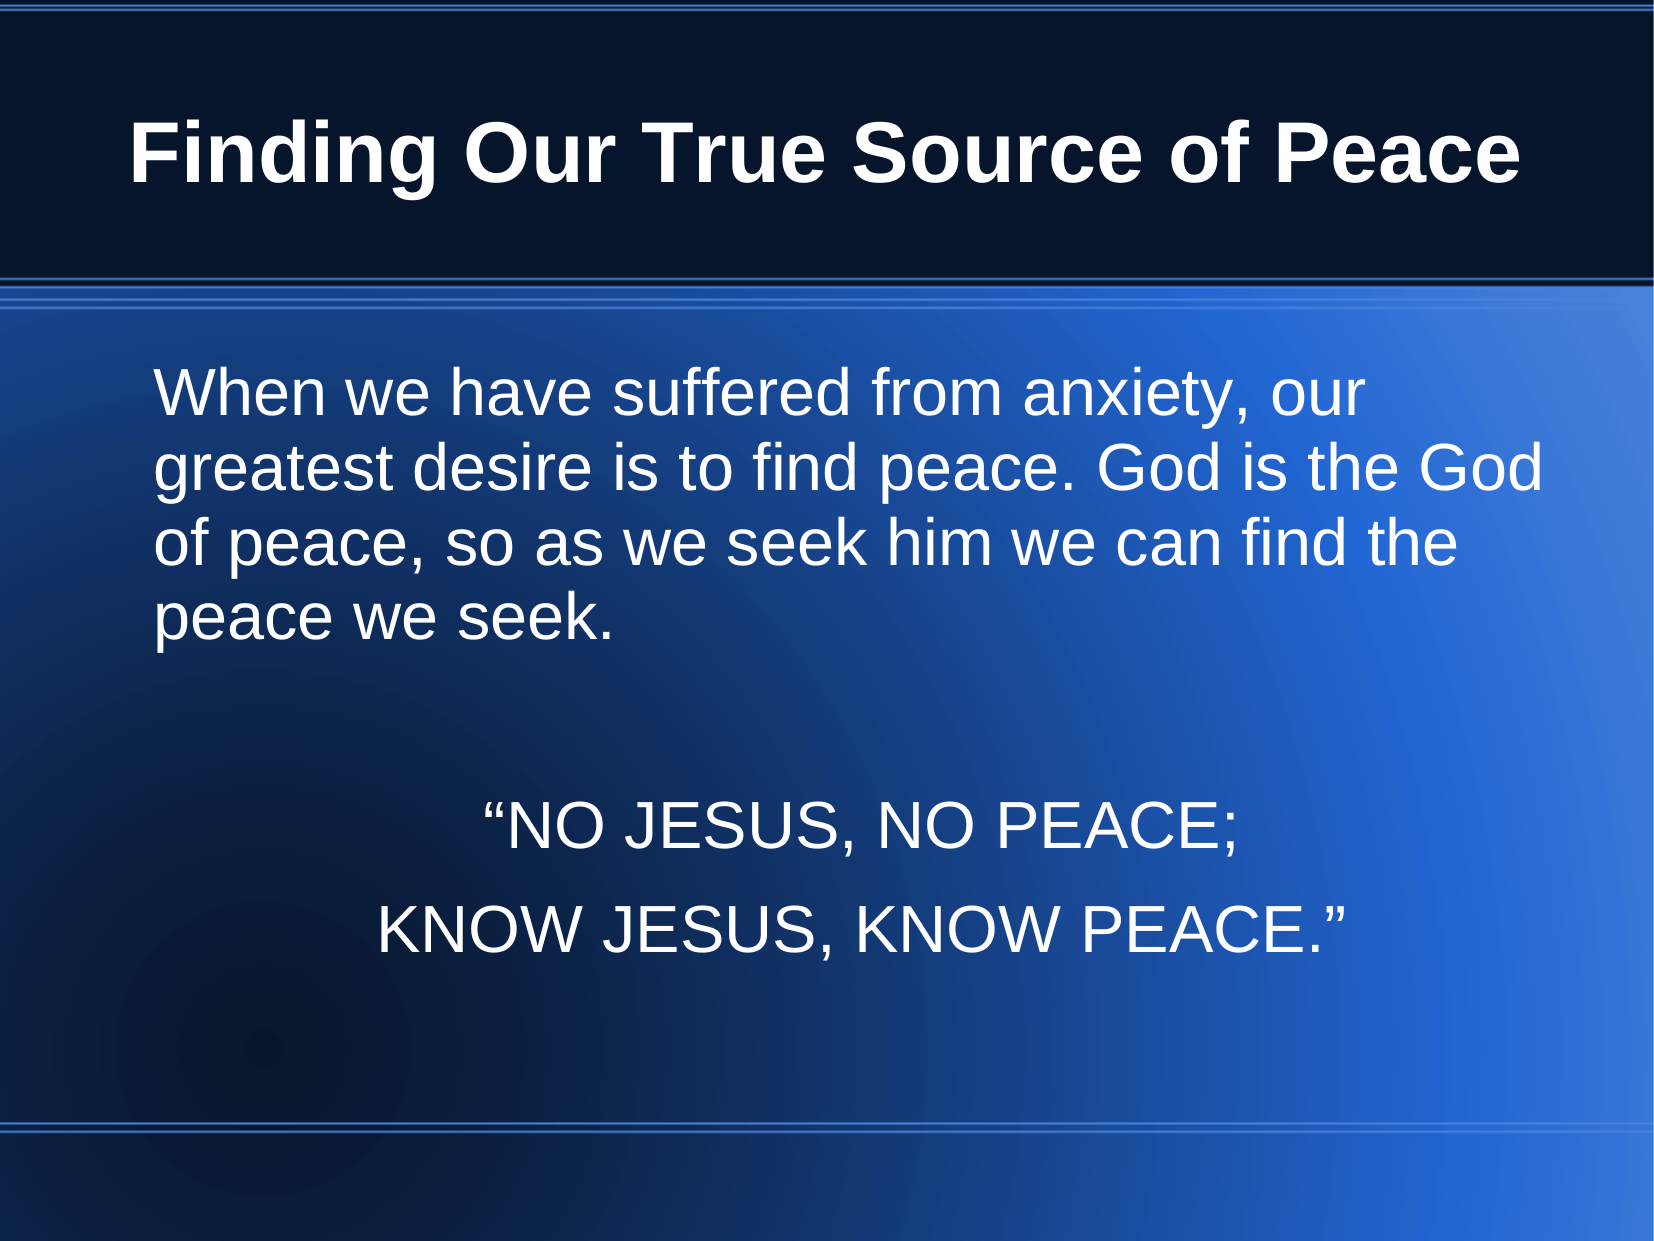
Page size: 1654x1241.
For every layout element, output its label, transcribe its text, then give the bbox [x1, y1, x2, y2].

title Finding Our True Source of Peace [82, 49, 1571, 257]
picture [0, 0, 1654, 1241]
list When we have suffered from anxiety, our greatest desire is to find peace. God is the God of peace, so as we seek him we can find the peace we seek. “NO JESUS, NO PEACE; KNOW JESUS, KNOW PEACE.” [82, 355, 1571, 1058]
